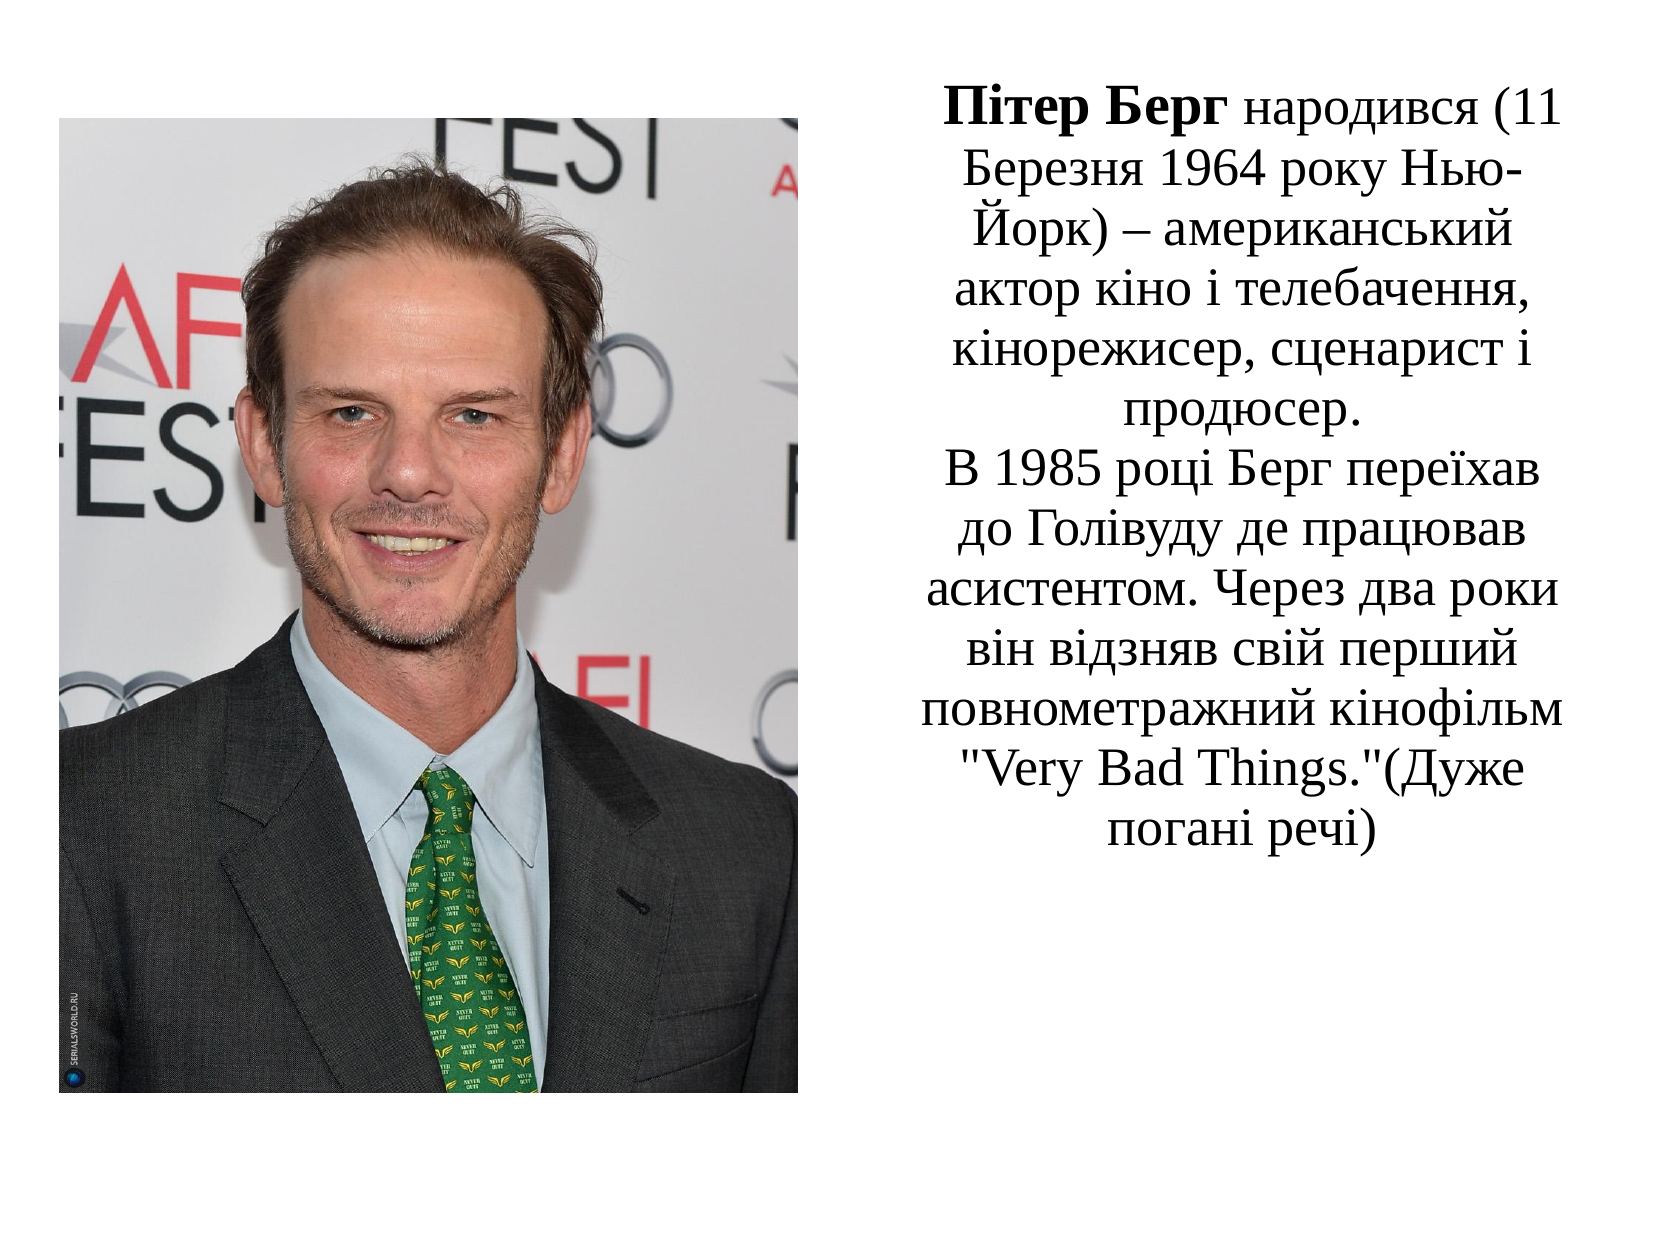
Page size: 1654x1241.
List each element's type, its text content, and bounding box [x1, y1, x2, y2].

picture [59, 118, 798, 1093]
title Пітер Берг народився (11 Березня 1964 року Нью-Йорк) – американський актор кіно і телебачення, кінорежисер, сценарист і продюсер. В 1985 році Берг переїхав до Голівуду де працював асистентом. Через два роки він відзняв свій перший повнометражний кінофільм "Very Bad Things."(Дуже погані речі) [915, 65, 1571, 864]
